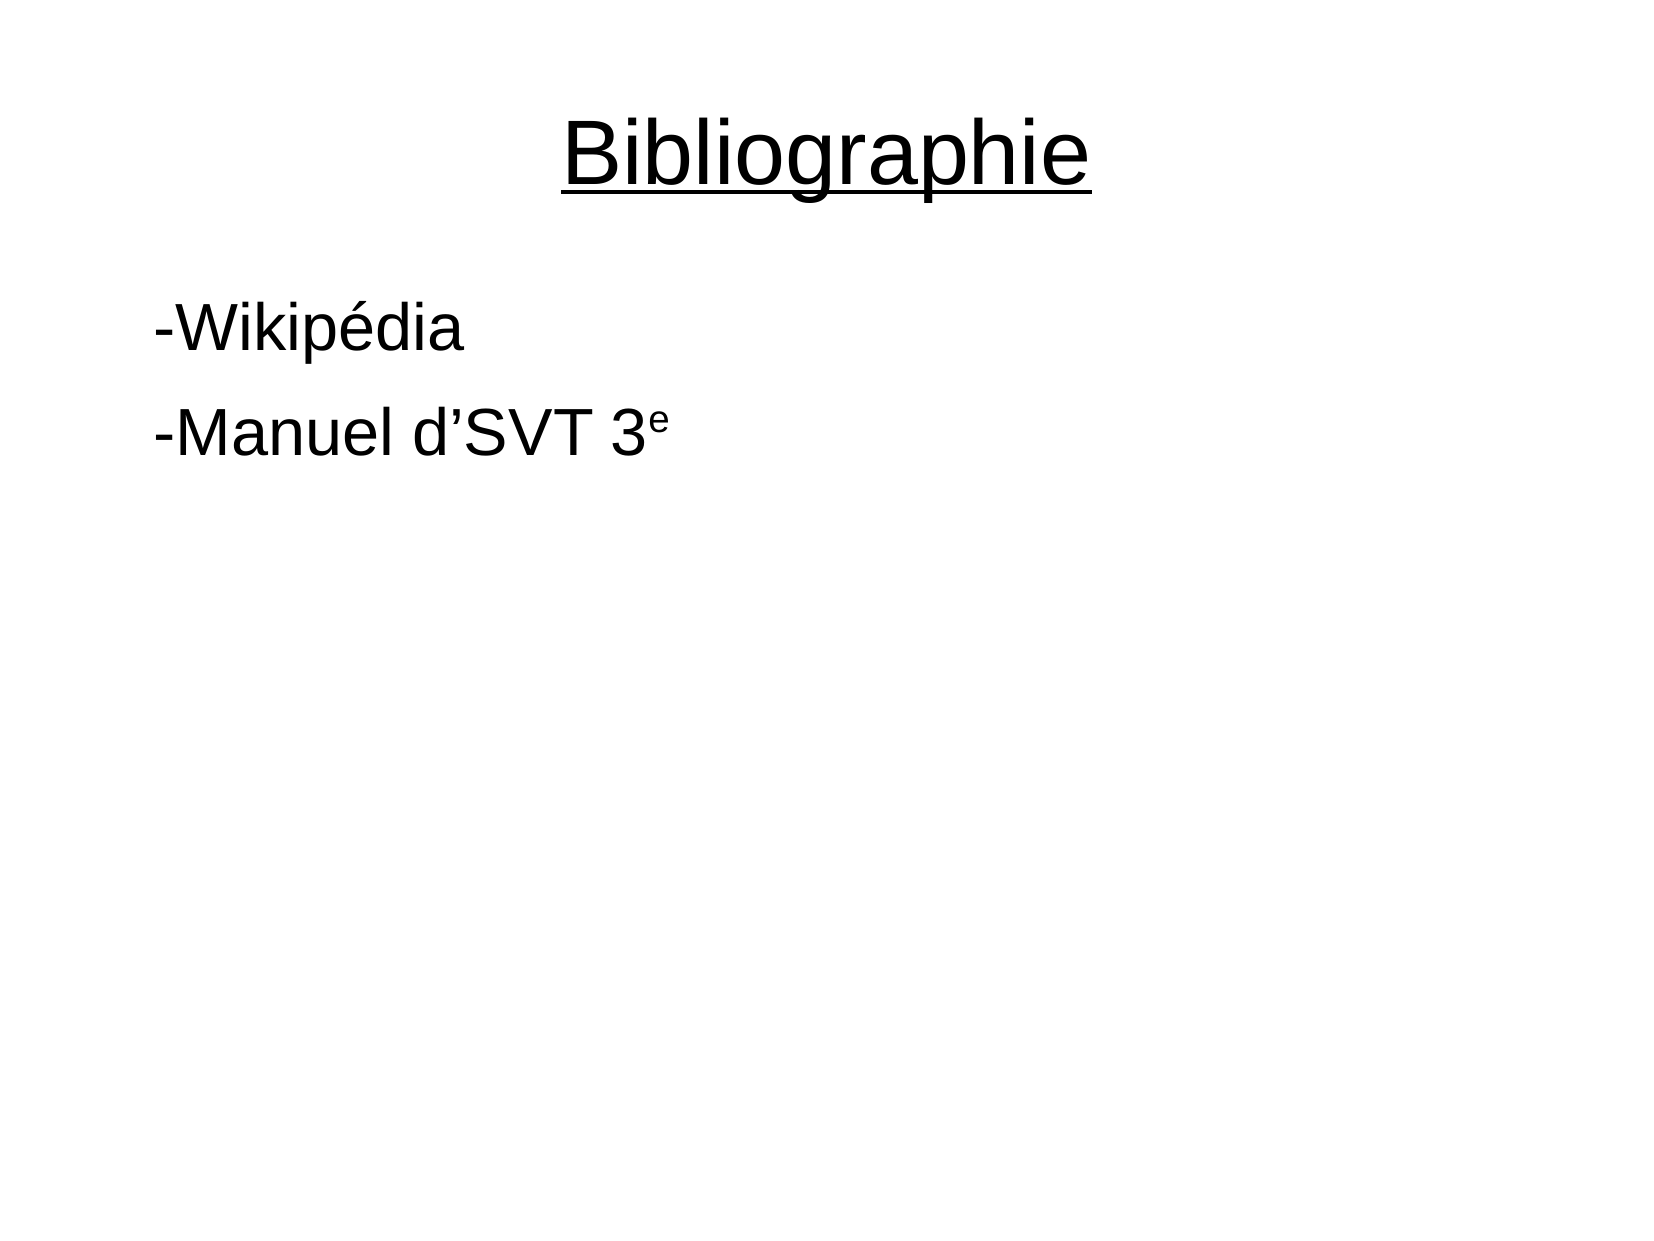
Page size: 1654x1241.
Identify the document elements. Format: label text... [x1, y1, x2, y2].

title Bibliographie [82, 49, 1571, 257]
list -Wikipédia -Manuel d’SVT 3e [82, 290, 1571, 1010]
